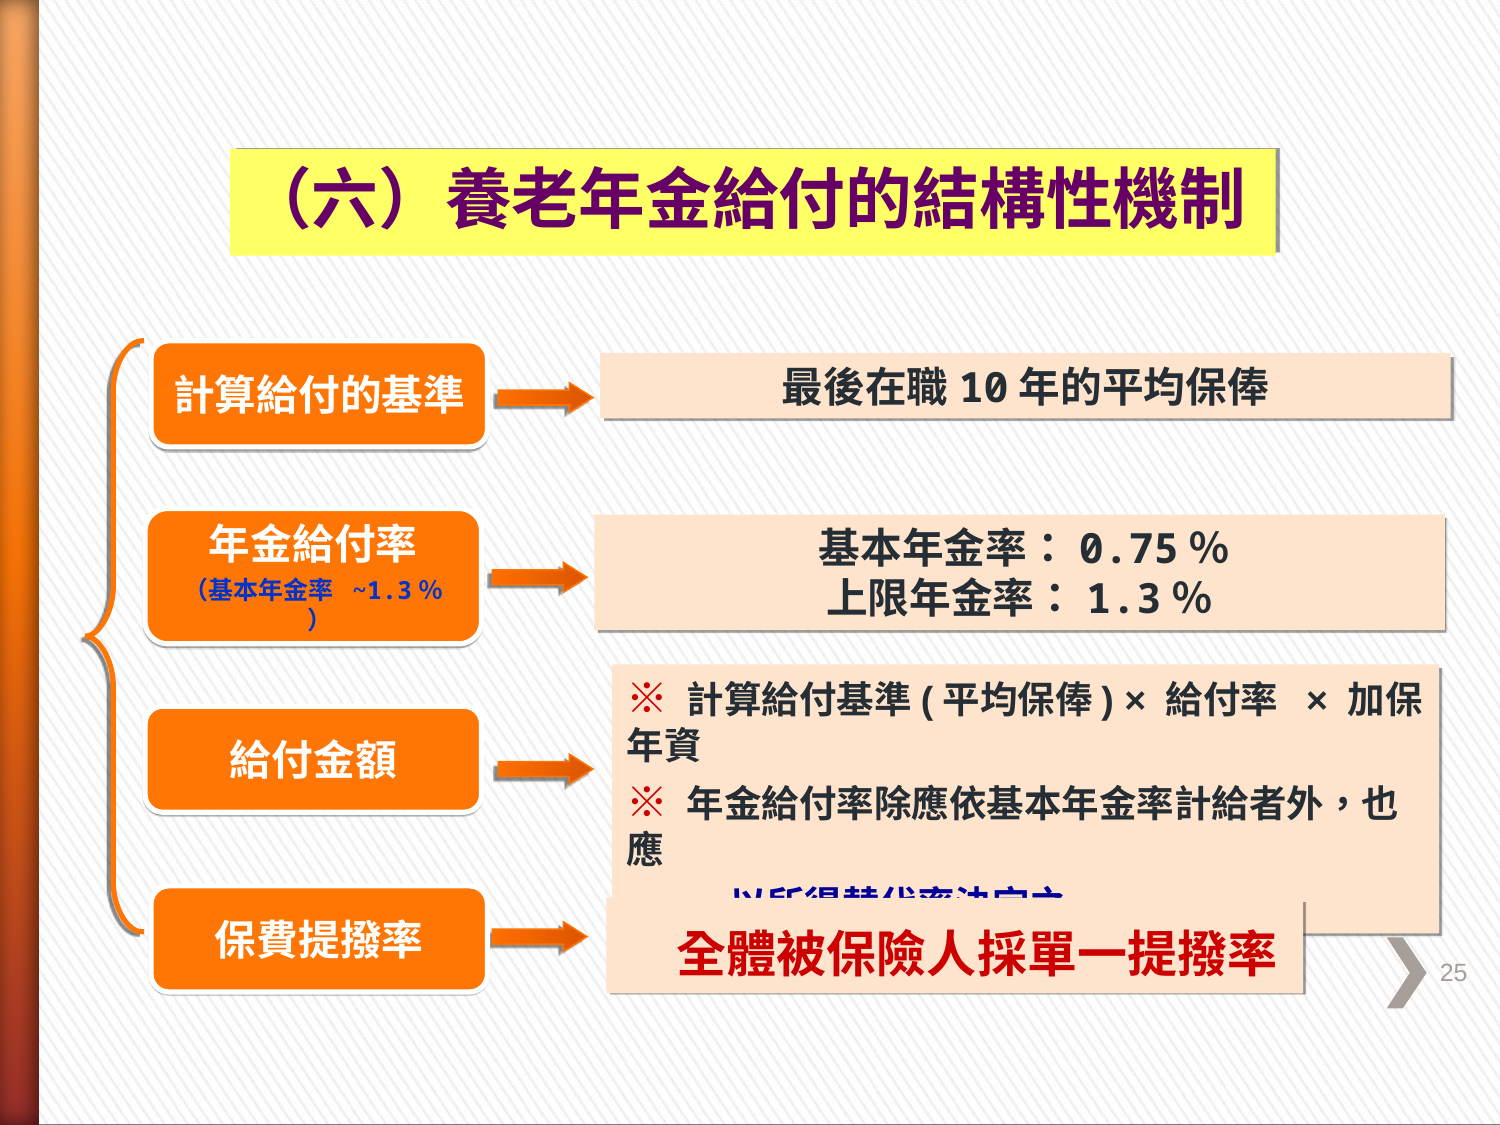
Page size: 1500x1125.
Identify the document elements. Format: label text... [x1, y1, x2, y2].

text_box ※計算給付基準(平均保俸) × 給付率 × 加保年資 ※年金給付率除應依基本年金率計給者外，也應 以所得替代率決定之 [612, 664, 1440, 934]
text_box 基本年金率：0.75％ 上限年金率：1.3％ [594, 514, 1445, 631]
picture [0, 0, 1500, 1125]
text_box [498, 754, 593, 784]
text_box 給付金額 [145, 706, 482, 813]
text_box （六）養老年金給付的結構性機制 [230, 148, 1276, 256]
text_box <編號> [1425, 941, 1488, 1002]
text_box [492, 562, 588, 593]
text_box 最後在職10年的平均保俸 [600, 352, 1451, 419]
text_box 年金給付率 （基本年金率 ~1.3％ ） [145, 508, 482, 644]
text_box [492, 921, 588, 952]
text_box 全體被保險人採單一提撥率 [606, 897, 1304, 994]
text_box 計算給付的基準 [151, 340, 488, 447]
text_box [498, 382, 593, 413]
text_box 保費提撥率 [151, 885, 488, 992]
